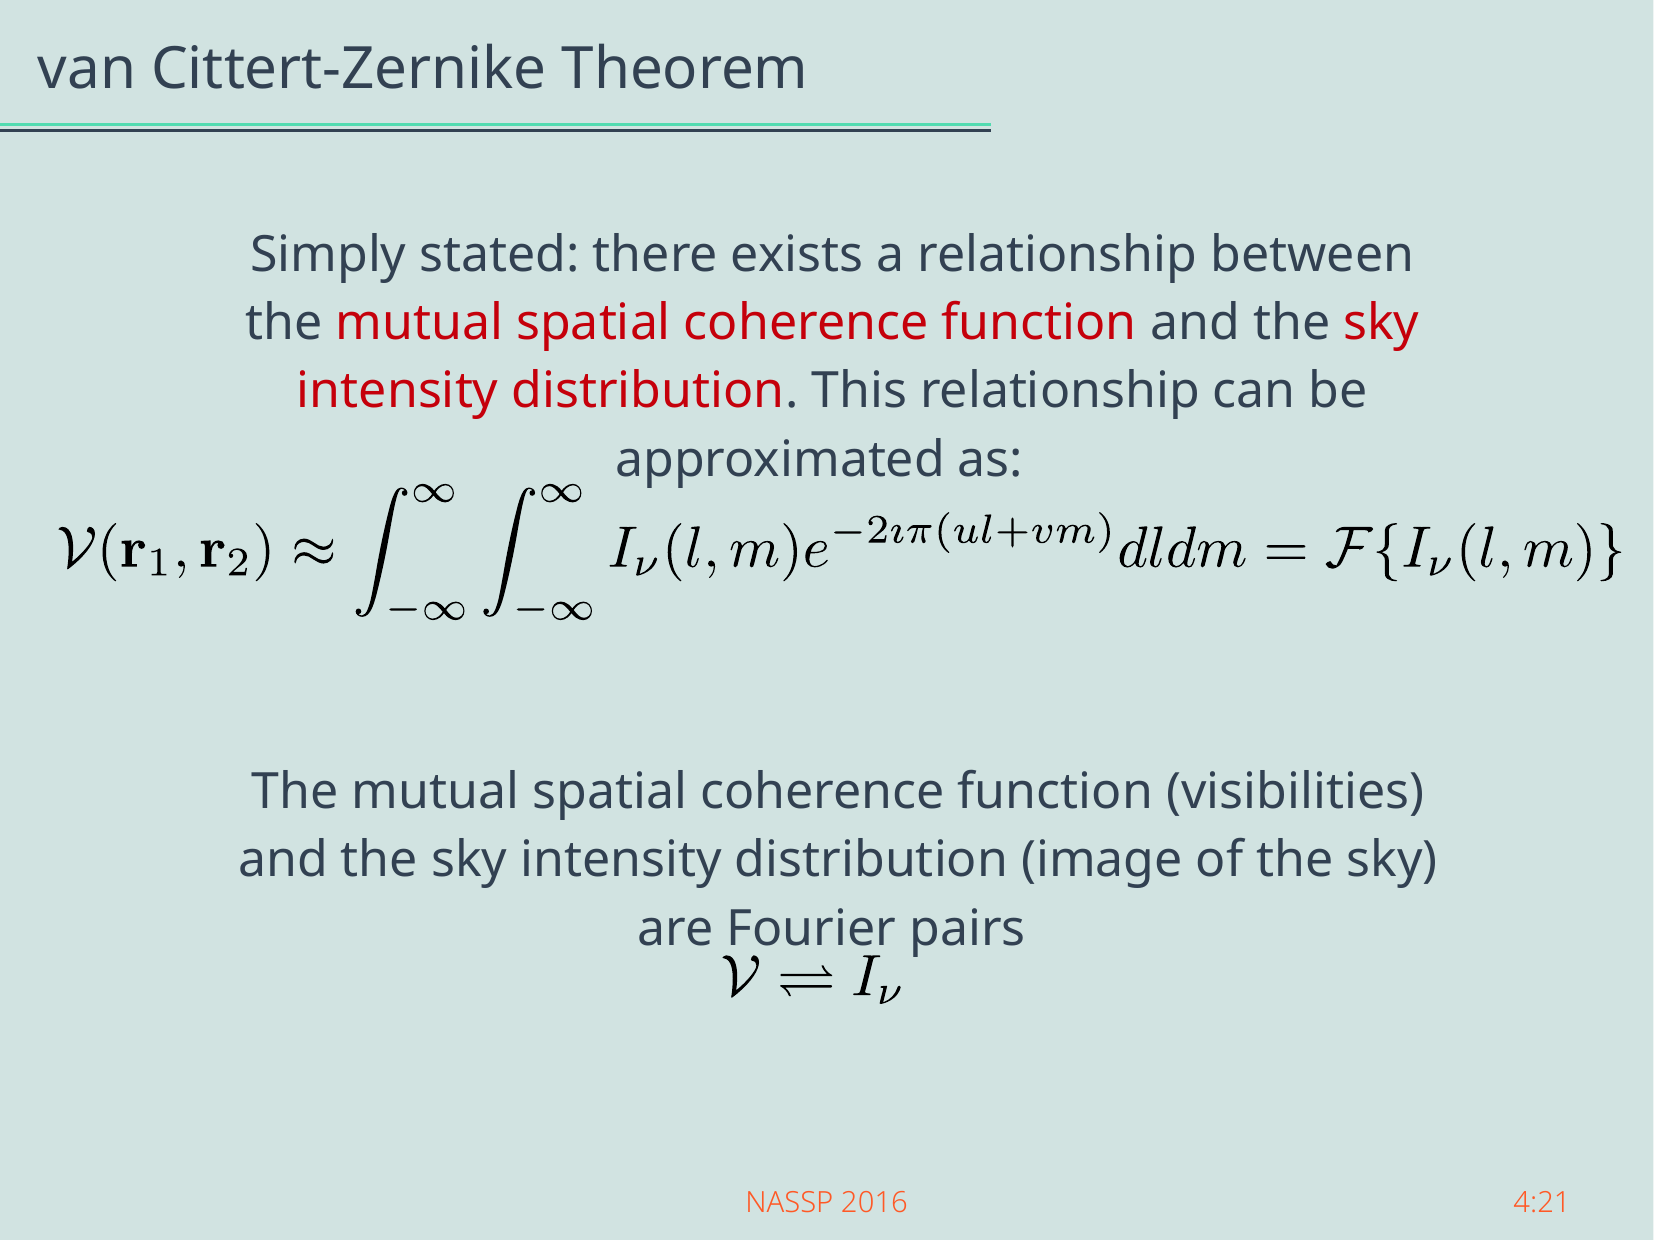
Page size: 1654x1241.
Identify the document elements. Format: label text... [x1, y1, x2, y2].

text_box van Cittert-Zernike Theorem [22, 18, 1063, 104]
text_box The mutual spatial coherence function (visibilities) and the sky intensity distribution (image of the sky) are Fourier pairs [188, 747, 1489, 884]
text_box [720, 955, 904, 1004]
text_box Simply stated: there exists a relationship between the mutual spatial coherence function and the sky intensity distribution. This relationship can be approximated as: [224, 210, 1441, 406]
text_box [56, 483, 1626, 625]
